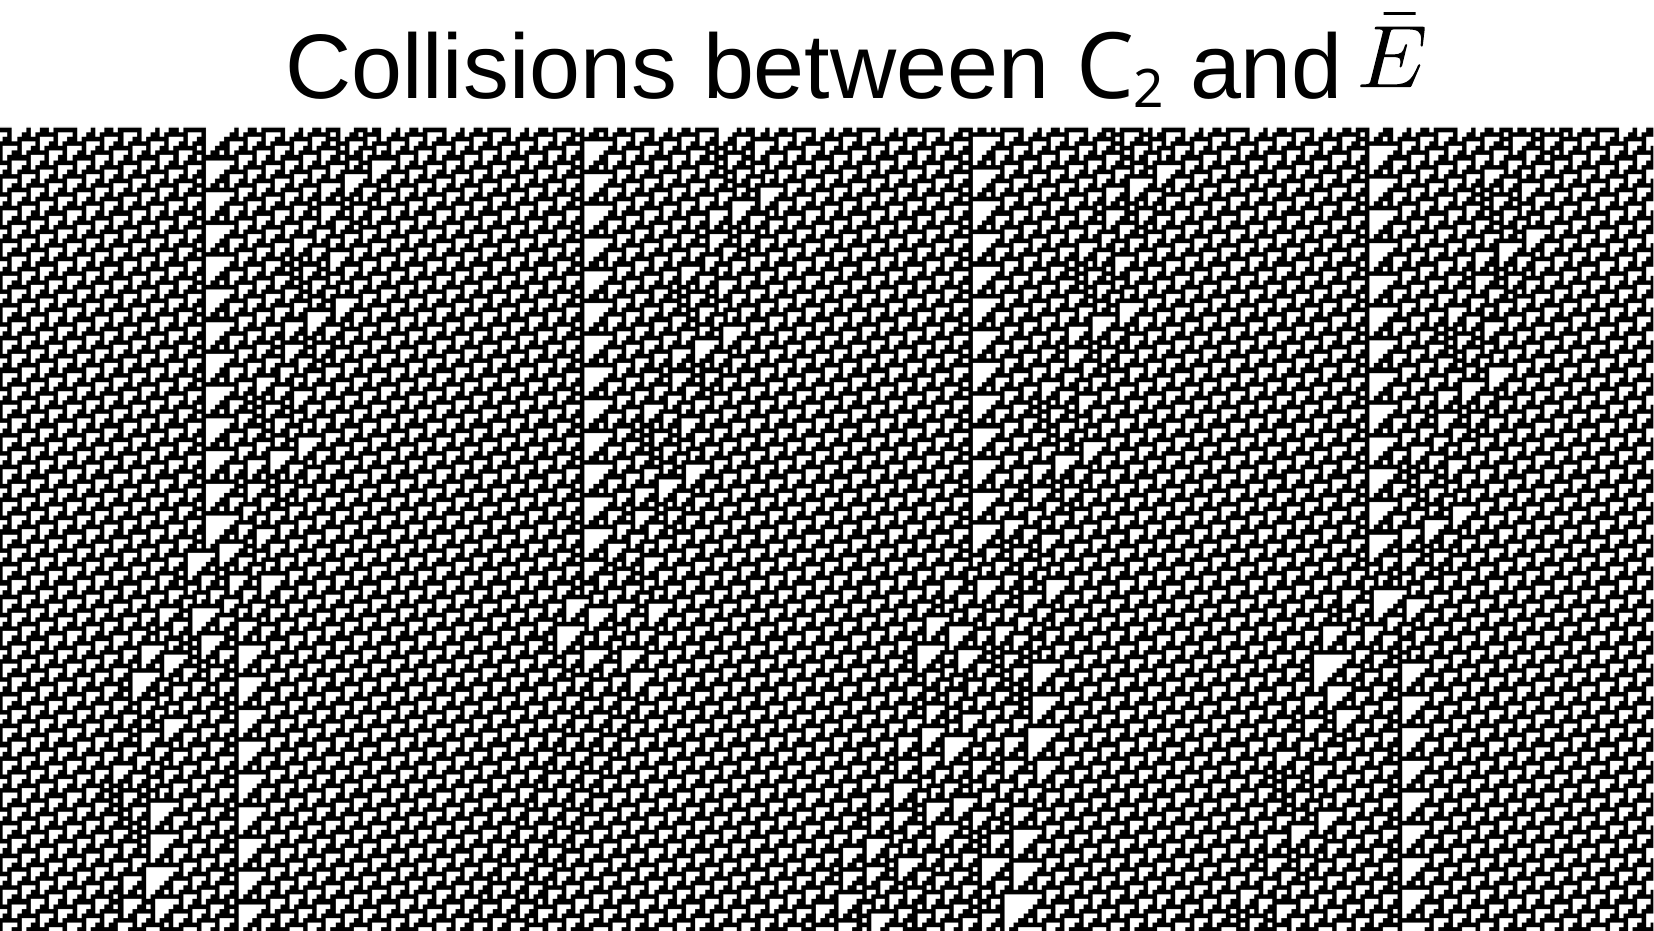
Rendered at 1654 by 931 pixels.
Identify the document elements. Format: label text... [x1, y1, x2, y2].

title Collisions between C2 and [82, 10, 1571, 112]
picture [1360, 12, 1426, 88]
picture [0, 112, 1654, 931]
